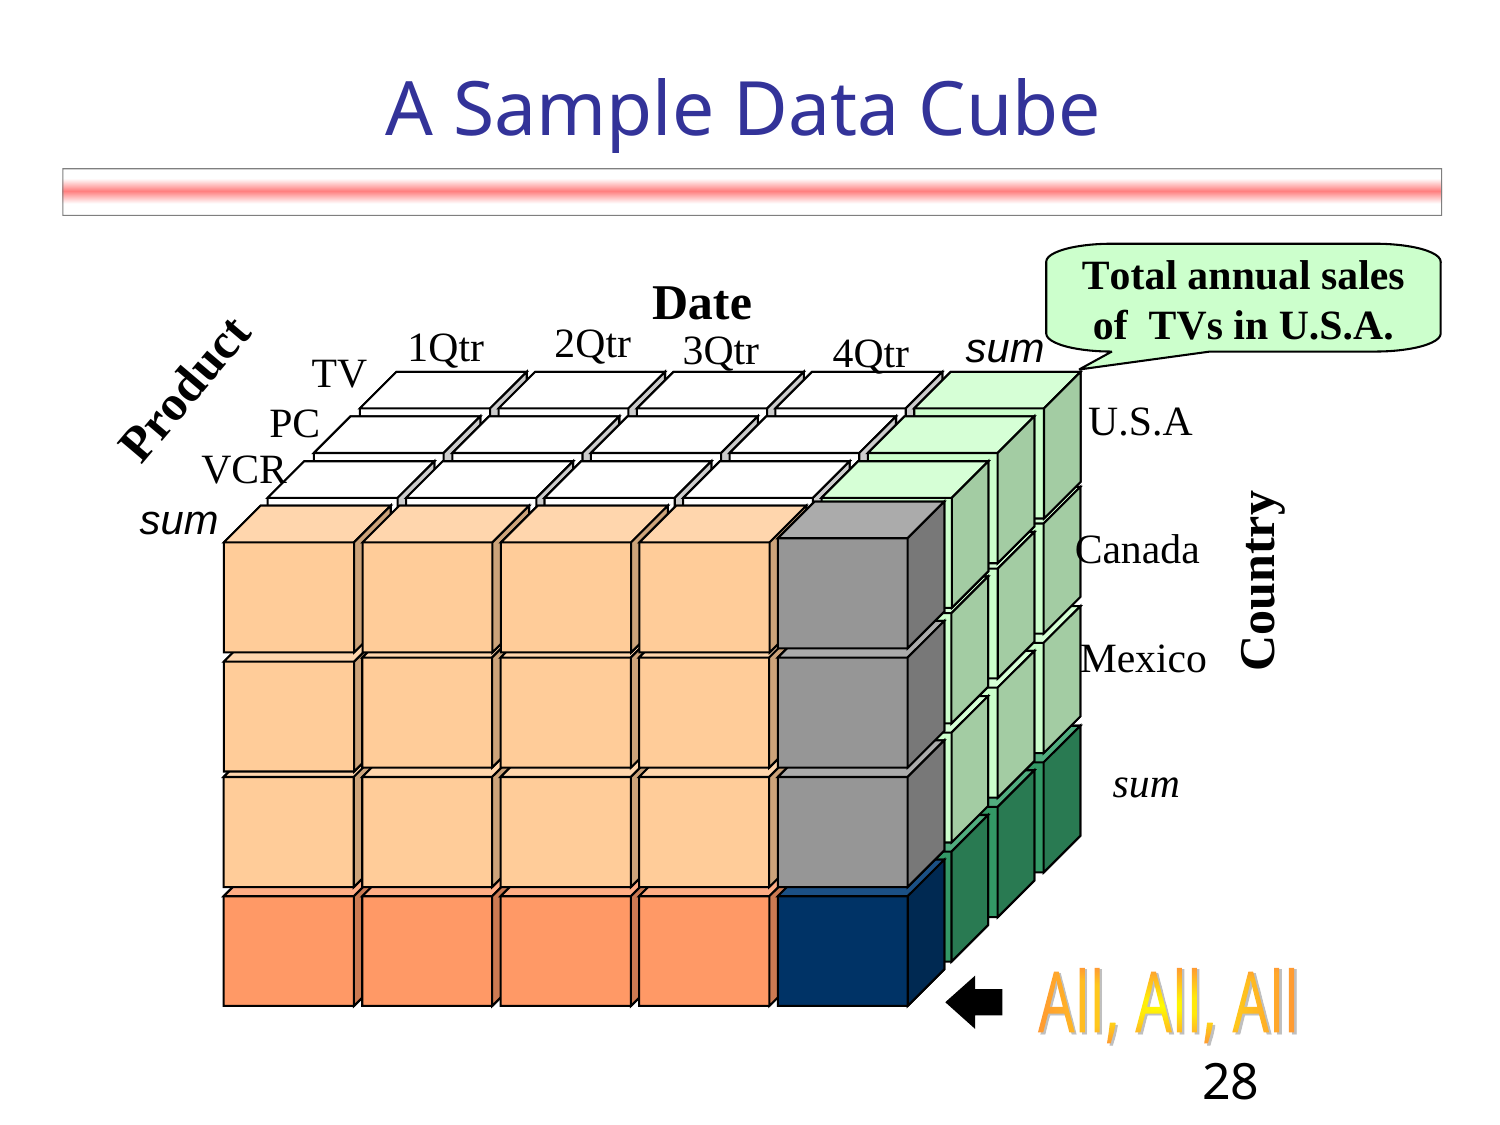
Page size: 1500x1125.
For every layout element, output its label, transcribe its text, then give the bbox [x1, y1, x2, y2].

text_box VCR [186, 434, 302, 501]
text_box sum [1097, 748, 1196, 814]
text_box Product [88, 285, 276, 485]
text_box 2Qtr [539, 308, 647, 375]
text_box TV [296, 338, 383, 405]
text_box All, All, All [1135, 971, 1172, 1033]
text_box Date [637, 262, 768, 338]
text_box All, All, All [1288, 967, 1295, 1033]
text_box All, All, All [1037, 971, 1075, 1033]
text_box Date [665, 289, 678, 316]
text_box Mexico [1065, 623, 1223, 689]
text_box sum [950, 314, 1060, 371]
text_box 4Qtr [817, 317, 925, 384]
text_box Total annual sales of TVs in U.S.A. [1046, 243, 1441, 370]
text_box [223, 371, 1081, 1006]
text_box PC [254, 388, 336, 455]
text_box All, All, All [1232, 971, 1270, 1033]
text_box All, All, All [1079, 967, 1085, 1033]
text_box All, All, All [1274, 967, 1280, 1033]
text_box [946, 977, 1002, 1027]
text_box Country [1217, 475, 1292, 687]
title A Sample Data Cube [99, 52, 1388, 158]
text_box Canada [1059, 514, 1215, 580]
text_box All, All, All [1191, 967, 1197, 1033]
text_box 1Qtr [392, 311, 500, 378]
text_box U.S.A [1073, 385, 1208, 452]
text_box 3Qtr [667, 314, 775, 381]
text_box sum [124, 485, 234, 551]
text_box <number> [1187, 1050, 1500, 1125]
text_box All, All, All [1176, 967, 1182, 1033]
text_box All, All, All [1094, 967, 1100, 1033]
